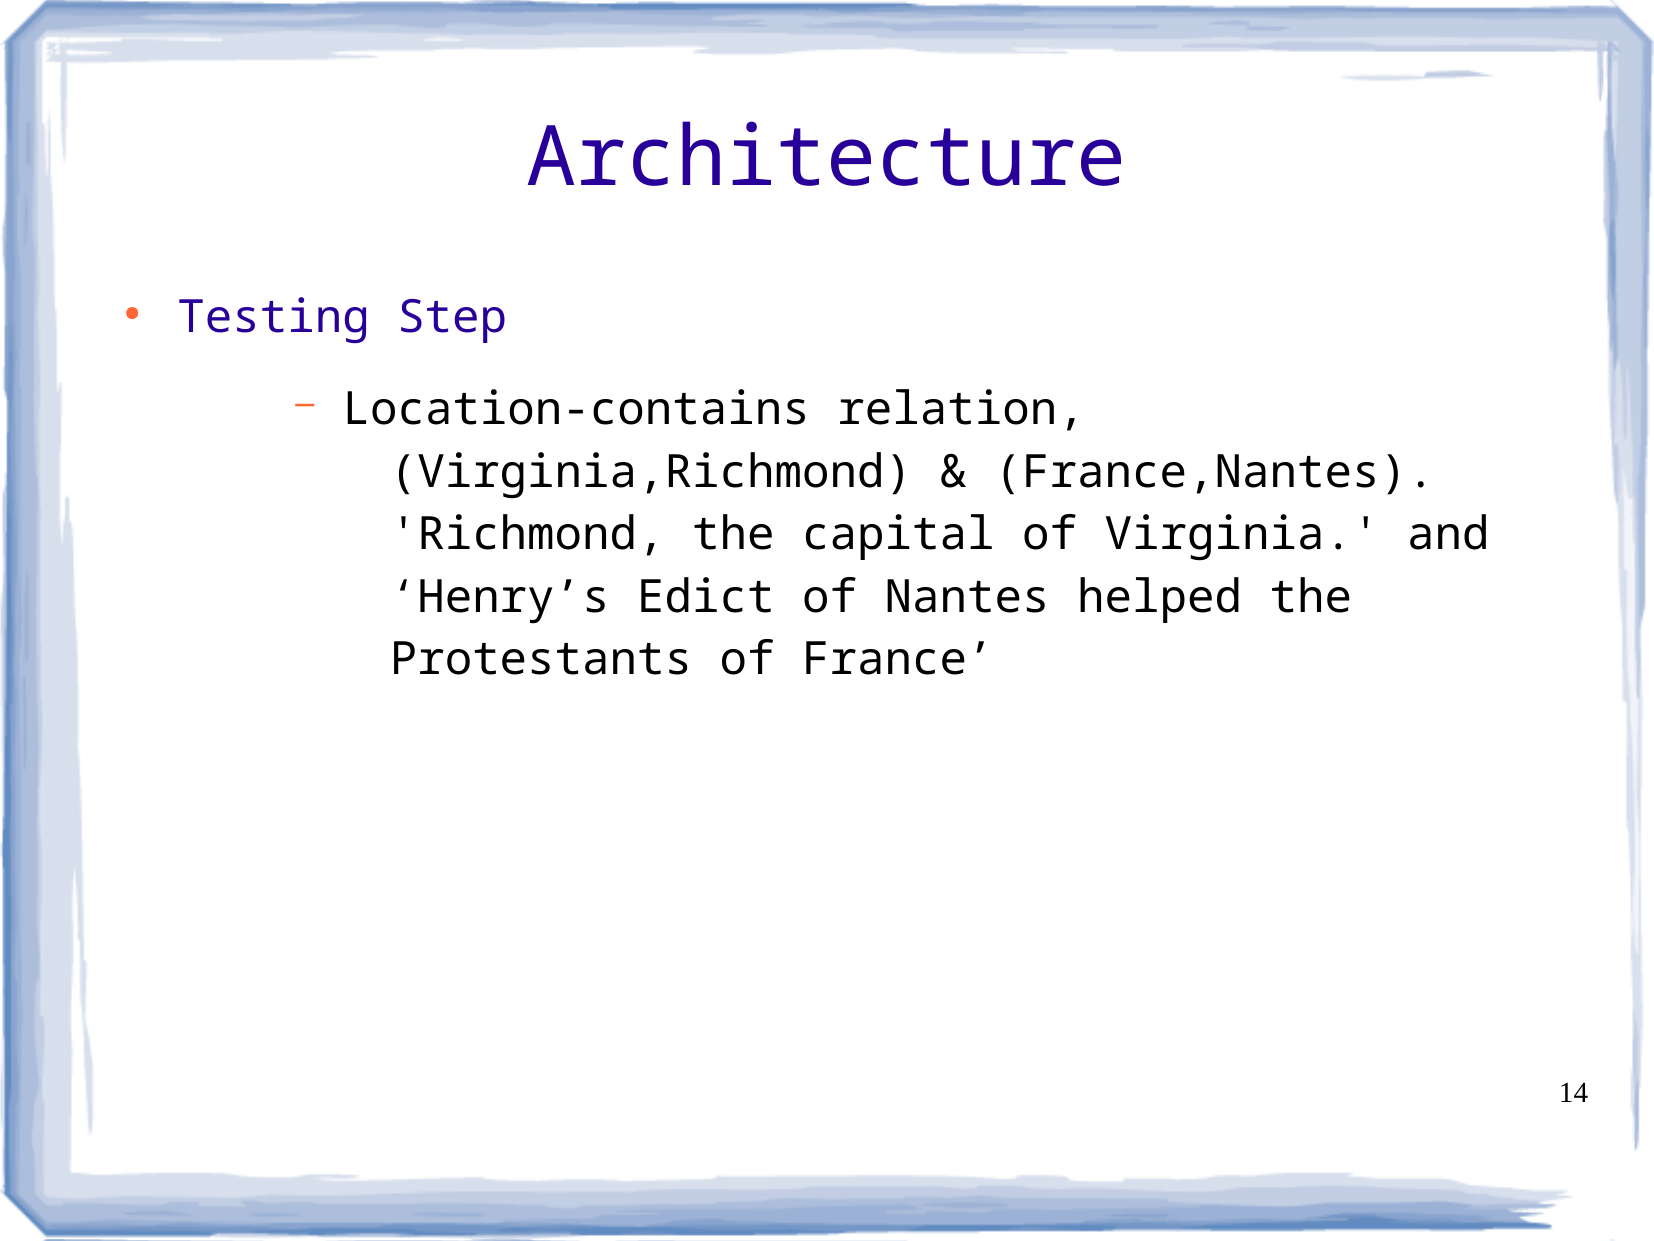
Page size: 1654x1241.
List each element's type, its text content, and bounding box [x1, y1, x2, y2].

title Architecture [82, 49, 1571, 257]
list Testing Step Location-contains relation,(Virginia,Richmond) & (France,Nantes). 'Richmond, the capital of Virginia.' and ‘Henry’s Edict of Nantes helped the Protestants of France’ [106, 283, 1560, 1021]
picture [0, 0, 1654, 1241]
